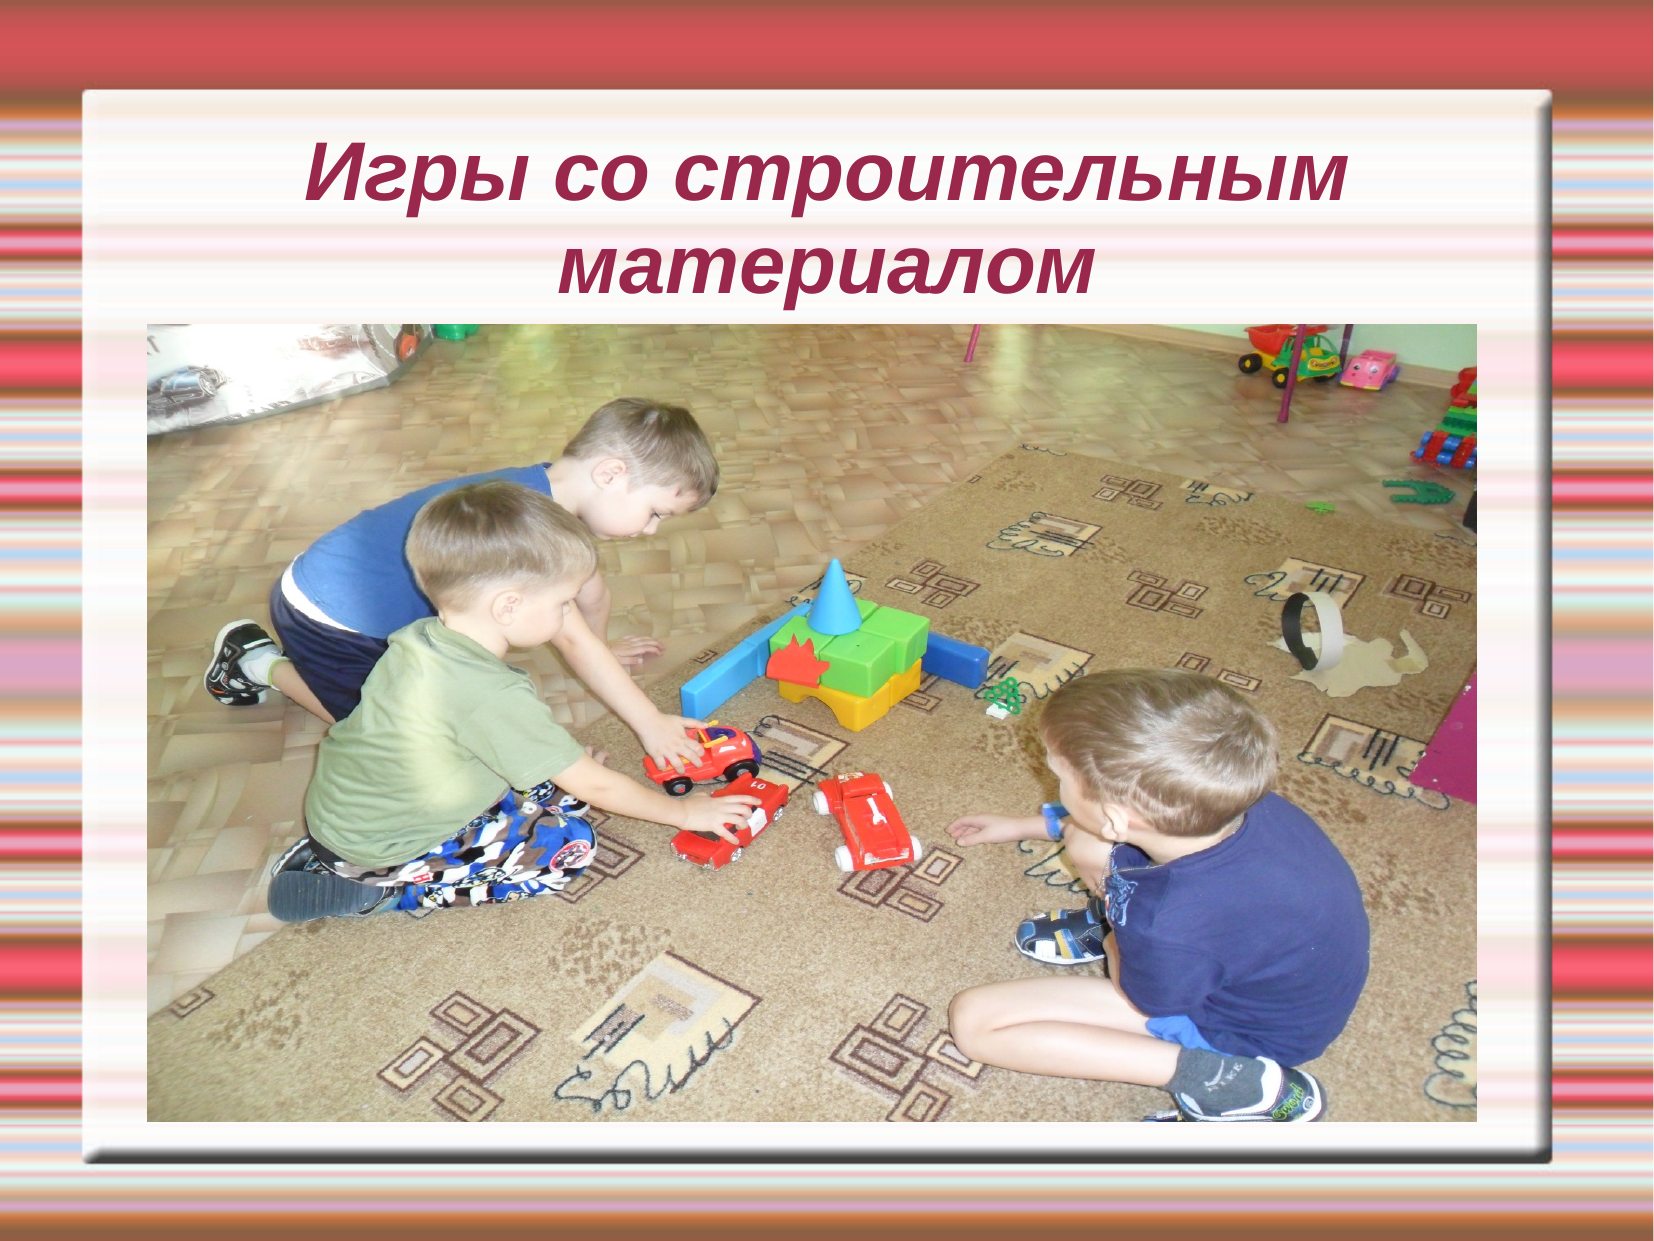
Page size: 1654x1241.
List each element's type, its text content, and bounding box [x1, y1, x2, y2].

title Игры со строительным материалом [121, 122, 1534, 315]
picture [0, 0, 1654, 1241]
